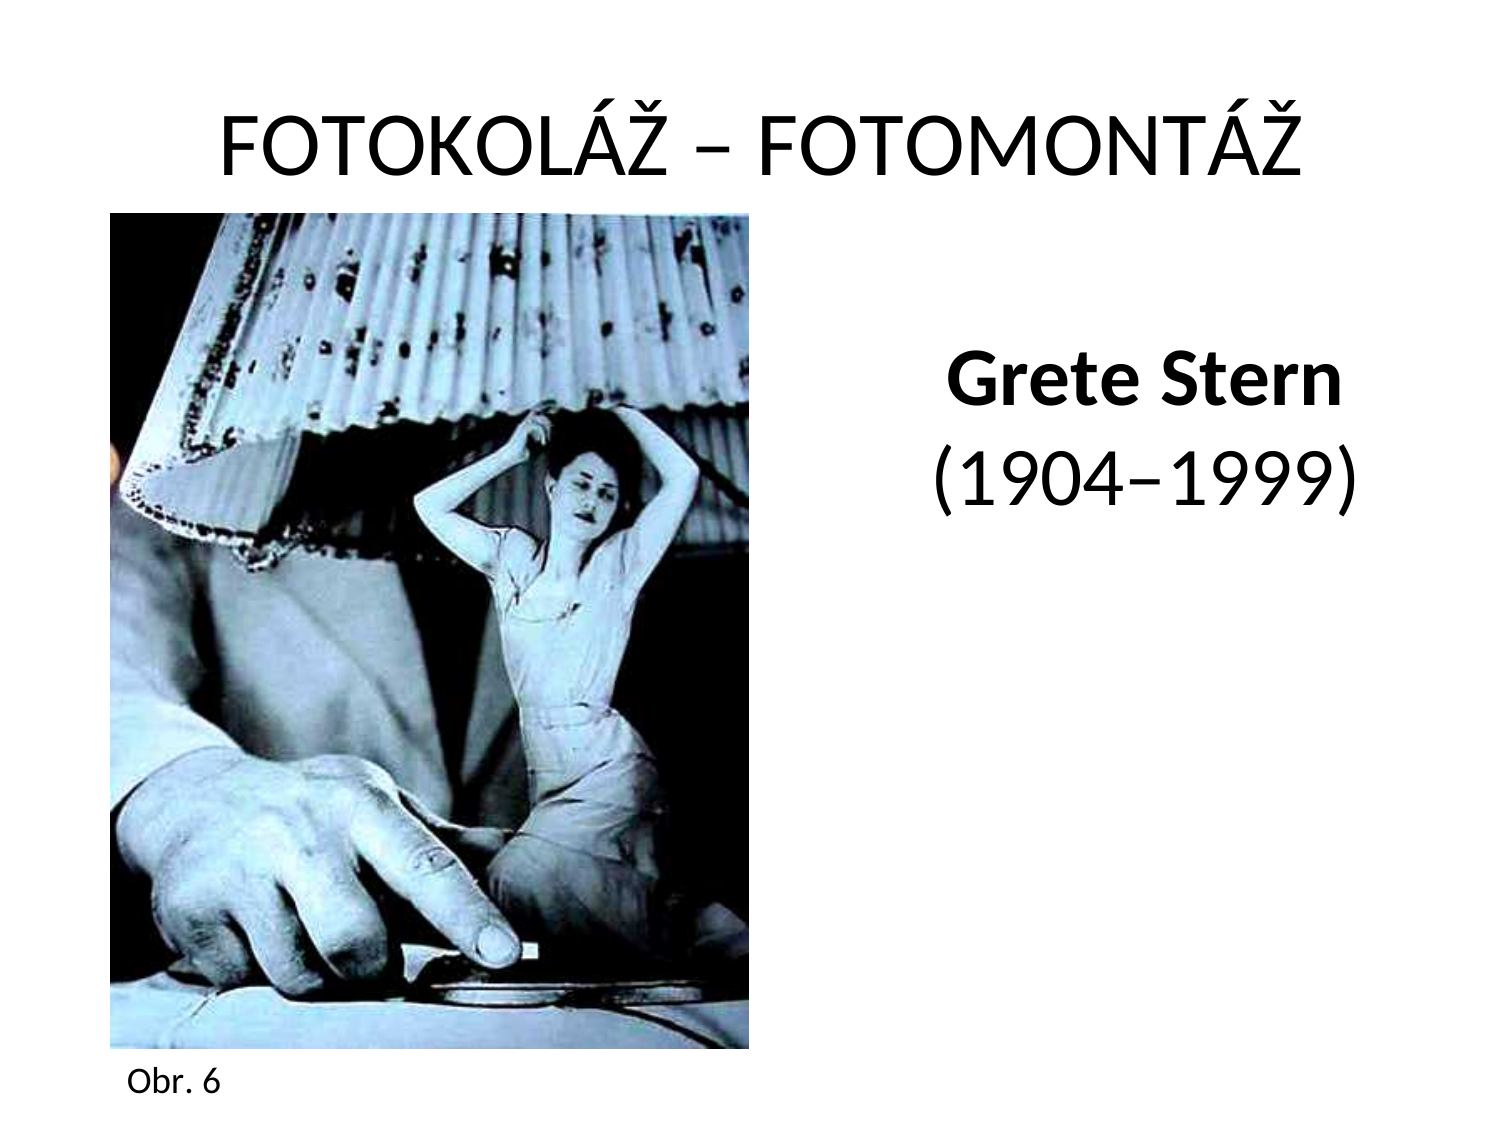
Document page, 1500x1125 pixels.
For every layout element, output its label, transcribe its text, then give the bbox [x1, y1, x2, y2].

text_box [110, 213, 749, 1049]
text_box Obr. 6 [112, 1049, 550, 1109]
text_box Grete Stern (1904–1999) [844, 314, 1447, 530]
title FOTOKOLÁŽ – FOTOMONTÁŽ [53, 45, 1471, 233]
